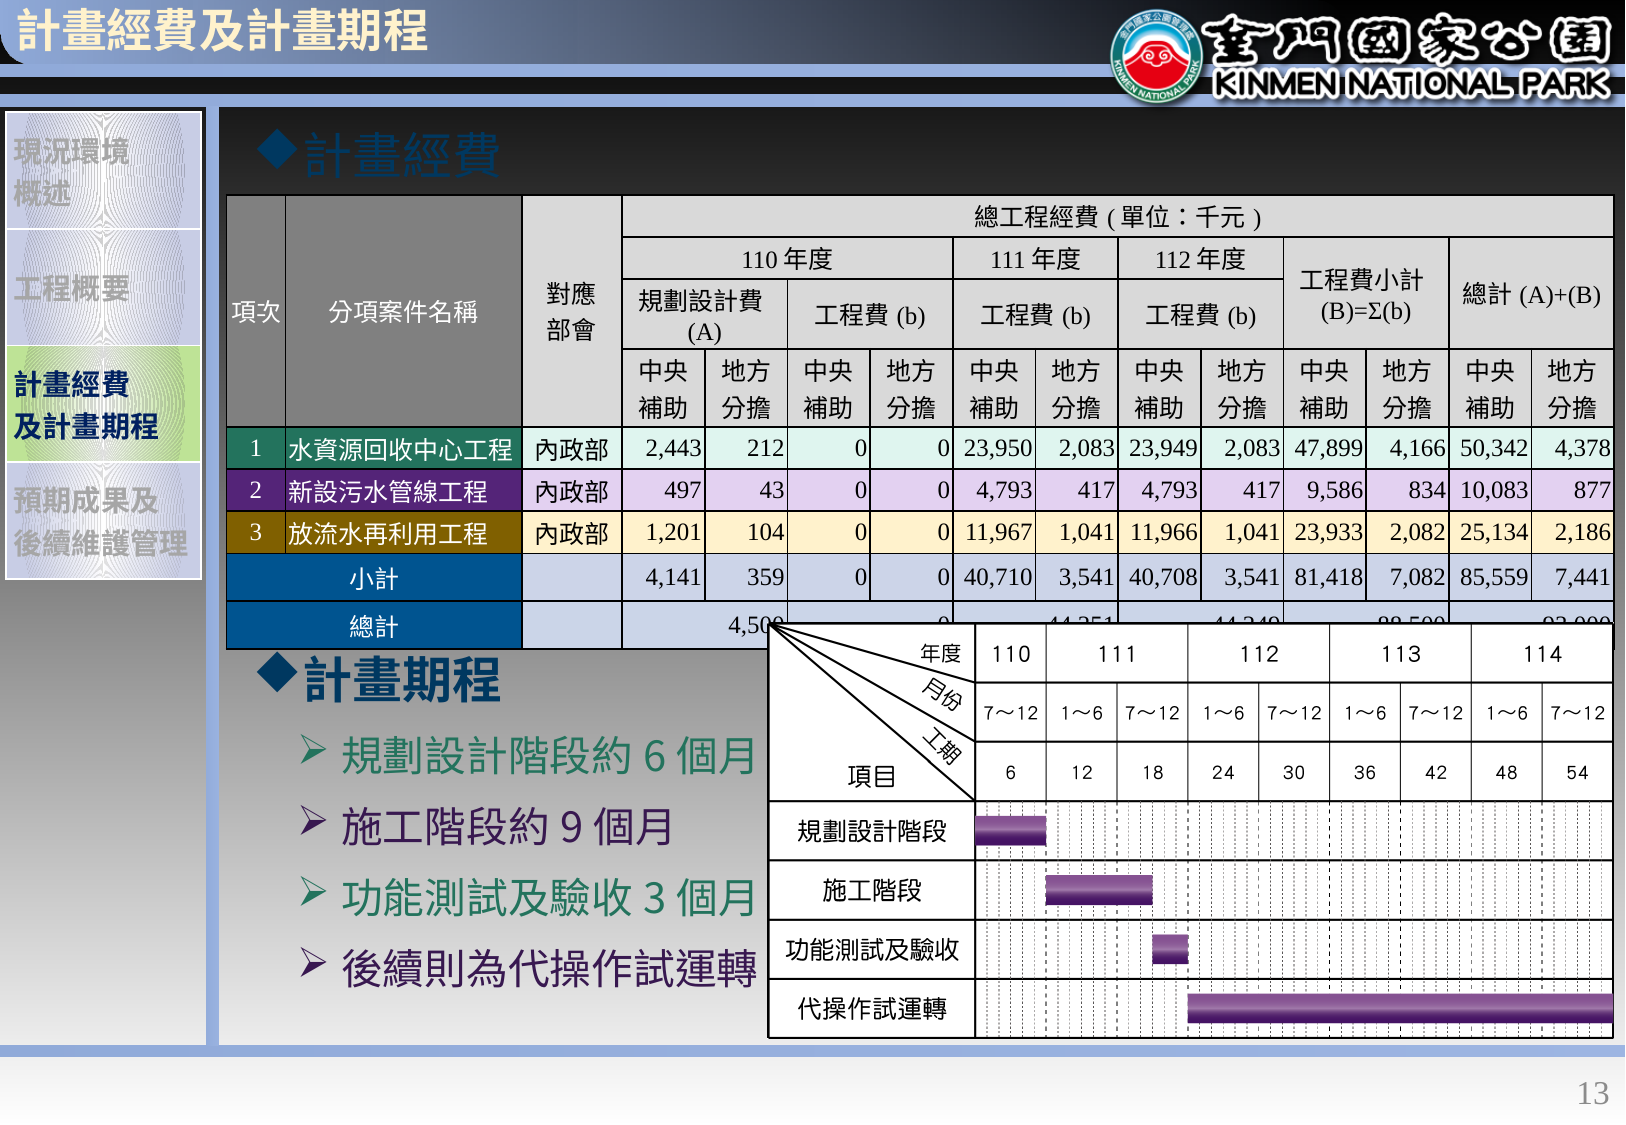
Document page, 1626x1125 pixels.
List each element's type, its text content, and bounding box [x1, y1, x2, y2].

table_cell 地方 分擔 [1367, 350, 1448, 426]
table_cell 111年度 [954, 238, 1117, 278]
table_cell 4,166 [1367, 428, 1448, 468]
table_cell 4,500 [623, 602, 787, 648]
table_cell 9,586 [1284, 470, 1365, 510]
table_cell 小計 [227, 554, 521, 600]
table_cell 23,933 [1284, 512, 1365, 553]
table_cell 1,201 [623, 512, 704, 553]
table_cell 10,083 [1450, 470, 1531, 510]
table_cell 25,134 [1450, 512, 1531, 553]
table_cell 359 [706, 554, 787, 600]
table_cell 4,378 [1532, 428, 1613, 468]
table_cell 1,041 [1202, 512, 1283, 553]
table_cell 工程費(b) [954, 280, 1117, 348]
table_header 總工程經費(單位：千元) [623, 196, 1613, 236]
table_cell 工程費(b) [788, 280, 952, 348]
table_cell 地方 分擔 [1036, 350, 1117, 426]
table_cell 212 [706, 428, 787, 468]
list 計畫經費 計畫期程 規劃設計階段約6個月 施工階段約9個月 功能測試及驗收3個月 後續則為代操作試運轉 [237, 650, 767, 1028]
table_cell 工程費(b) [1119, 280, 1283, 348]
table_cell 11,967 [954, 512, 1035, 553]
table_cell 0 [871, 428, 952, 468]
table_cell 地方 分擔 [706, 350, 787, 426]
table_cell 88,500 [1284, 602, 1448, 622]
table_cell 112年度 [1119, 238, 1283, 278]
table_cell 4,793 [1119, 470, 1200, 510]
table_cell 7,082 [1367, 554, 1448, 600]
table_cell 中央 補助 [623, 350, 704, 426]
table_cell 1,041 [1036, 512, 1117, 553]
table_header 項次 [227, 196, 285, 426]
table_cell 2,186 [1532, 512, 1613, 553]
table_cell 834 [1367, 470, 1448, 510]
table_cell 水資源回收中心工程 [286, 428, 521, 468]
table_cell 中央 補助 [1119, 350, 1200, 426]
table_cell 內政部 [523, 512, 621, 553]
table_cell 地方 分擔 [1202, 350, 1283, 426]
table_cell 497 [623, 470, 704, 510]
table_cell 417 [1202, 470, 1283, 510]
table_cell 總計 [227, 602, 521, 648]
table_cell 中央 補助 [788, 350, 869, 426]
table_header 對應 部會 [523, 196, 621, 426]
table_cell 44,251 [954, 602, 1117, 622]
table_cell 50,342 [1450, 428, 1531, 468]
table_cell 3 [227, 512, 285, 553]
table_cell 0 [788, 470, 869, 510]
table_cell 2,083 [1036, 428, 1117, 468]
table_cell 3,541 [1036, 554, 1117, 600]
table_cell 地方 分擔 [871, 350, 952, 426]
table_cell 23,949 [1119, 428, 1200, 468]
table_cell 放流水再利用工程 [286, 512, 521, 553]
table_cell 44,249 [1119, 602, 1283, 622]
table_header 現況環境 概述 [7, 113, 200, 228]
table_cell 中央 補助 [1450, 350, 1531, 426]
table_cell 85,559 [1450, 554, 1531, 600]
table_cell 內政部 [523, 470, 621, 510]
table_cell 0 [788, 554, 869, 600]
table_cell 總計(A)+(B) [1450, 238, 1613, 348]
title 計畫經費及計畫期程 [0, 0, 1402, 65]
table_cell 規劃設計費(A) [623, 280, 787, 348]
picture [1105, 4, 1625, 117]
table_cell 新設污水管線工程 [286, 470, 521, 510]
table_header 分項案件名稱 [286, 196, 521, 426]
table_cell 417 [1036, 470, 1117, 510]
table_cell [523, 554, 621, 600]
table_cell 104 [706, 512, 787, 553]
table_cell 2 [227, 470, 285, 510]
table_cell 0 [788, 428, 869, 468]
table_cell 1 [227, 428, 285, 468]
table_cell 2,083 [1202, 428, 1283, 468]
table_cell 47,899 [1284, 428, 1365, 468]
table_cell 工程概要 [7, 230, 200, 345]
table_cell 11,966 [1119, 512, 1200, 553]
slide_number <編號> [1259, 1061, 1625, 1122]
table_cell 地方 分擔 [1532, 350, 1613, 426]
table_cell 中央 補助 [1284, 350, 1365, 426]
picture [767, 622, 1614, 1039]
table_cell 0 [871, 470, 952, 510]
table_cell 81,418 [1284, 554, 1365, 600]
table_cell 7,441 [1532, 554, 1613, 600]
table_cell 93,000 [1450, 602, 1613, 622]
table_cell [523, 602, 621, 648]
table_cell 3,541 [1202, 554, 1283, 600]
table_cell 計畫經費 及計畫期程 [7, 346, 200, 461]
table_cell 40,708 [1119, 554, 1200, 600]
table_cell 工程費小計(B)=Σ(b) [1284, 238, 1448, 348]
table_cell 0 [788, 602, 952, 622]
table_cell 877 [1532, 470, 1613, 510]
table_cell 中央 補助 [954, 350, 1035, 426]
table_cell 預期成果及 後續維護管理 [7, 463, 200, 578]
table_cell 4,141 [623, 554, 704, 600]
table_cell 0 [788, 512, 869, 553]
table_cell 40,710 [954, 554, 1035, 600]
table_cell 0 [871, 512, 952, 553]
table_cell 2,082 [1367, 512, 1448, 553]
table_cell 23,950 [954, 428, 1035, 468]
table_cell 0 [871, 554, 952, 600]
table_cell 4,793 [954, 470, 1035, 510]
list 計畫經費 計畫期程 規劃設計階段約6個月 施工階段約9個月 功能測試及驗收3個月 後續則為代操作試運轉 [237, 123, 828, 194]
table_cell 內政部 [523, 428, 621, 468]
table_cell 2,443 [623, 428, 704, 468]
table_cell 43 [706, 470, 787, 510]
table_cell 110年度 [623, 238, 952, 278]
